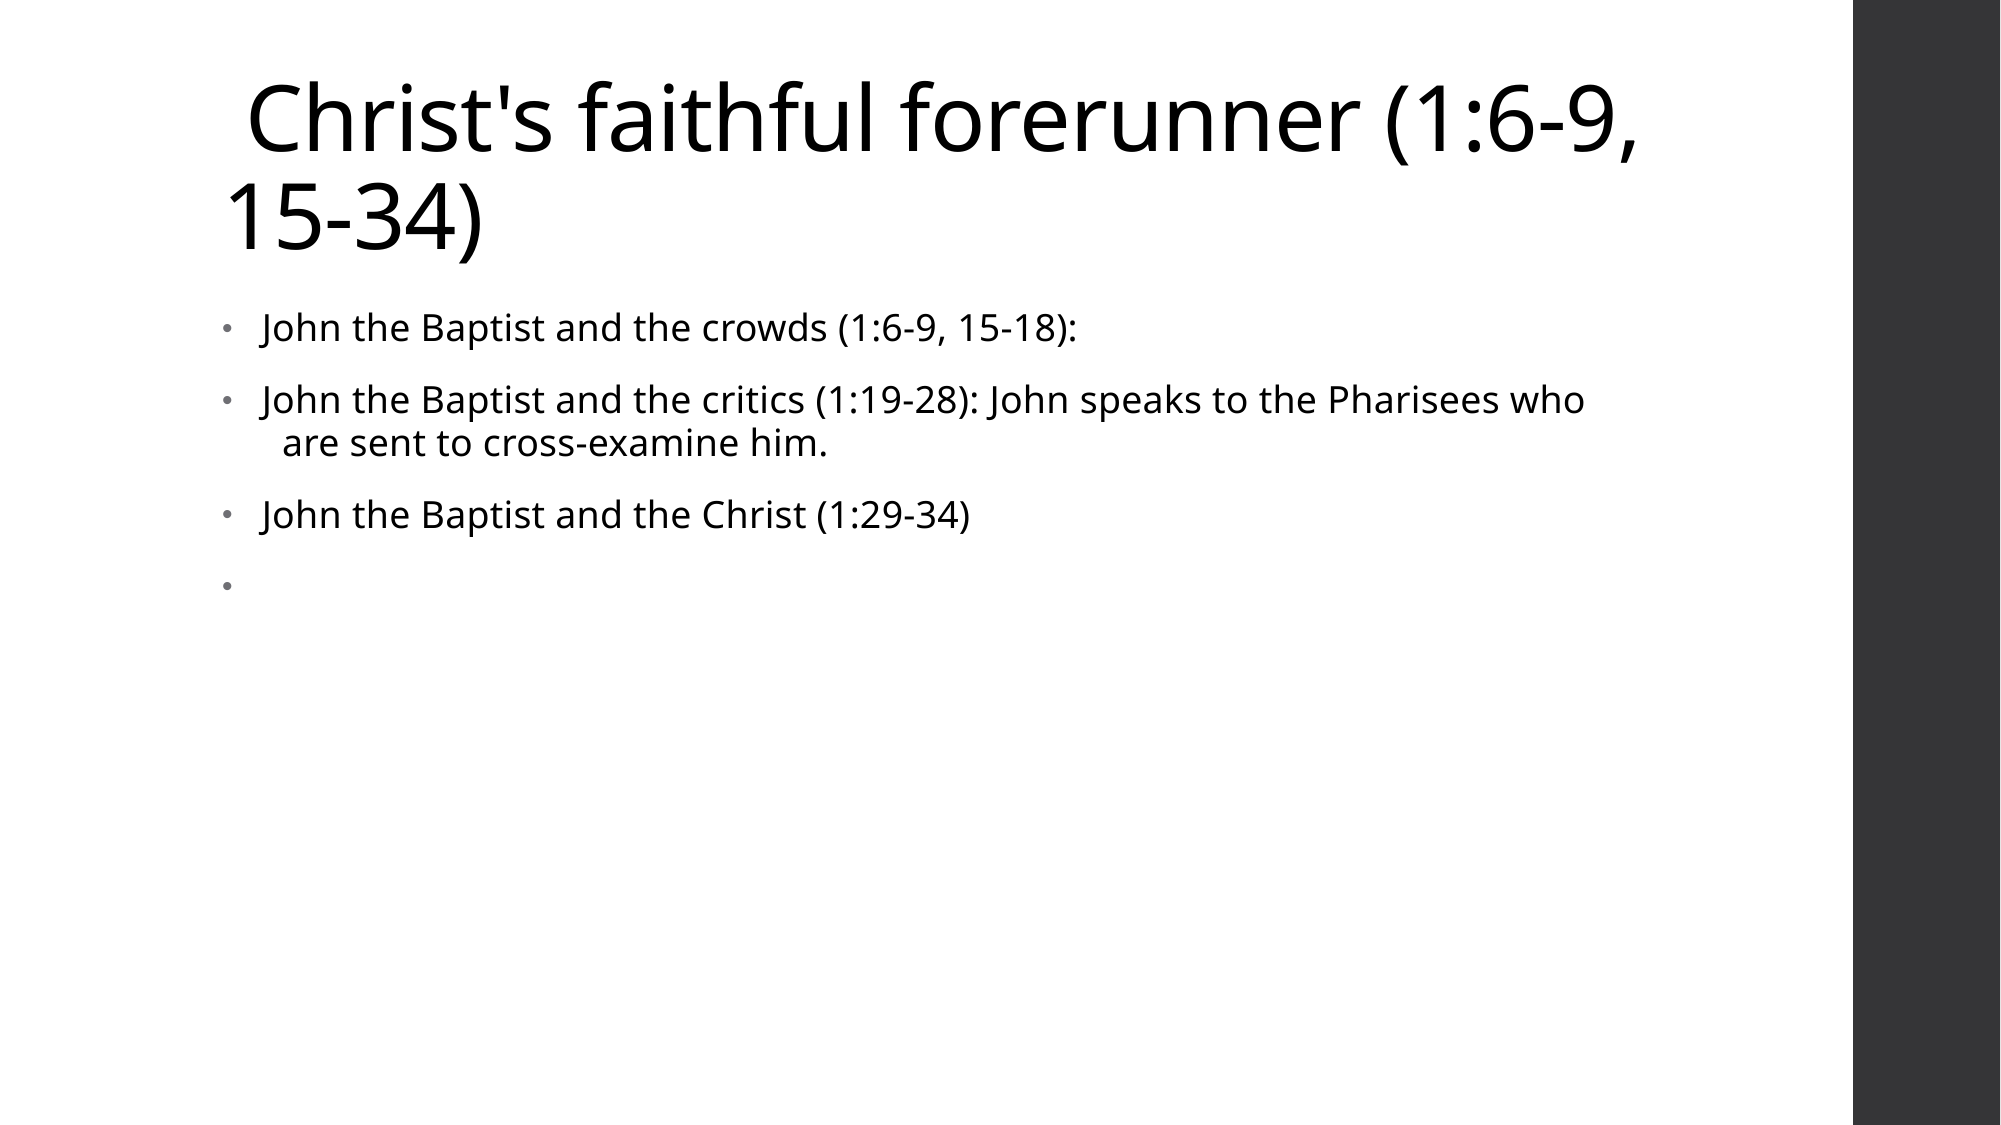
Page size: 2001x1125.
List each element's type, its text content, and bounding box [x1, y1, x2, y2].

title Christ's faithful forerunner (1:6-9, 15-34) [206, 60, 1797, 278]
list John the Baptist and the crowds (1:6-9, 15-18): John the Baptist and the critics (1:19-28): John speaks to the Pharisees who are sent to cross-examine him. John the Baptist and the Christ (1:29-34) [206, 299, 1617, 1014]
